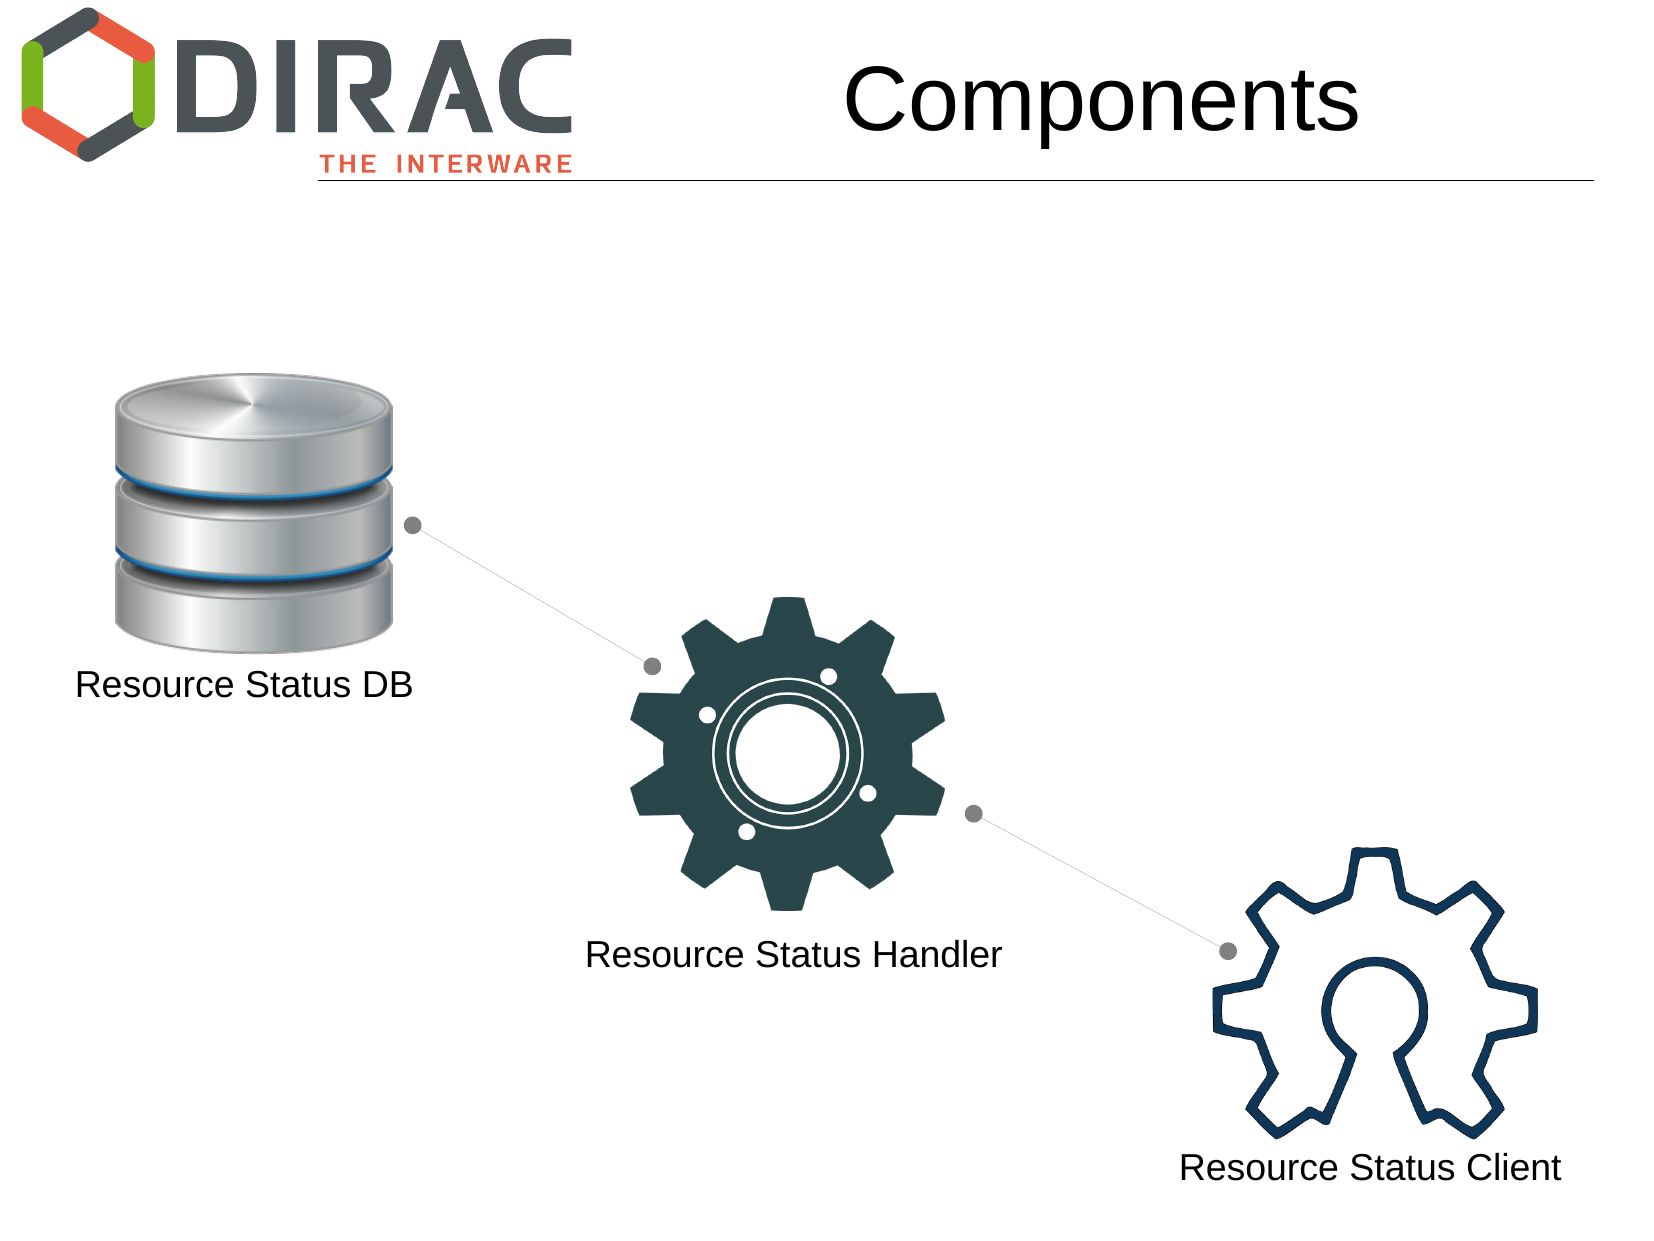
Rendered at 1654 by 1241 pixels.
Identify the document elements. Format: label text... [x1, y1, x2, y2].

text_box Resource Status Handler [570, 925, 1021, 991]
picture [630, 597, 945, 911]
text_box Resource Status DB [60, 655, 451, 721]
picture [4, 0, 589, 181]
text_box Resource Status Client [1164, 1139, 1585, 1197]
picture [110, 370, 396, 655]
picture [1209, 847, 1540, 1139]
title Components [615, 32, 1591, 166]
